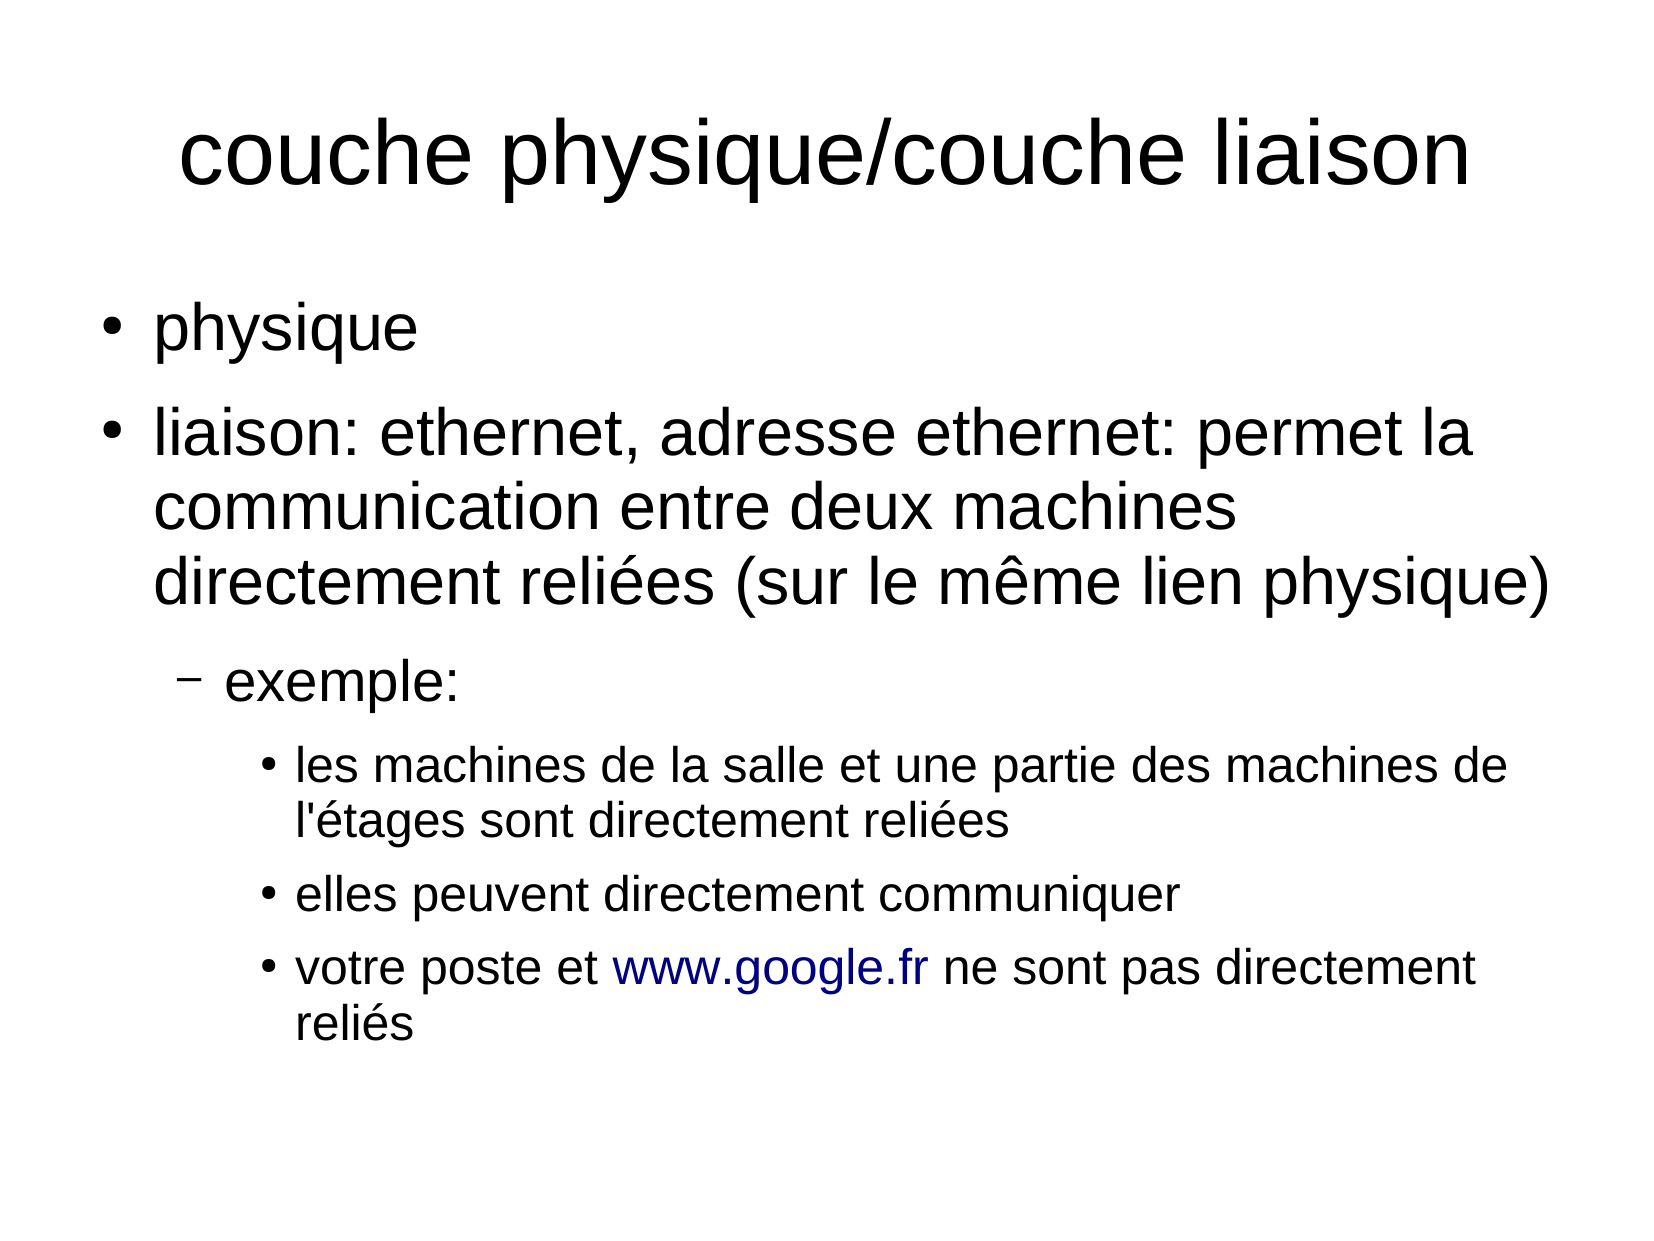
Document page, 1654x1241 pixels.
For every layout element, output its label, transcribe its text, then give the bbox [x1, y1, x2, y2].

list physique liaison: ethernet, adresse ethernet: permet la communication entre deux machines directement reliées (sur le même lien physique) exemple: les machines de la salle et une partie des machines de l'étages sont directement reliées elles peuvent directement communiquer votre poste et www.google.fr ne sont pas directement reliés [82, 290, 1571, 1109]
title couche physique/couche liaison [82, 49, 1571, 257]
